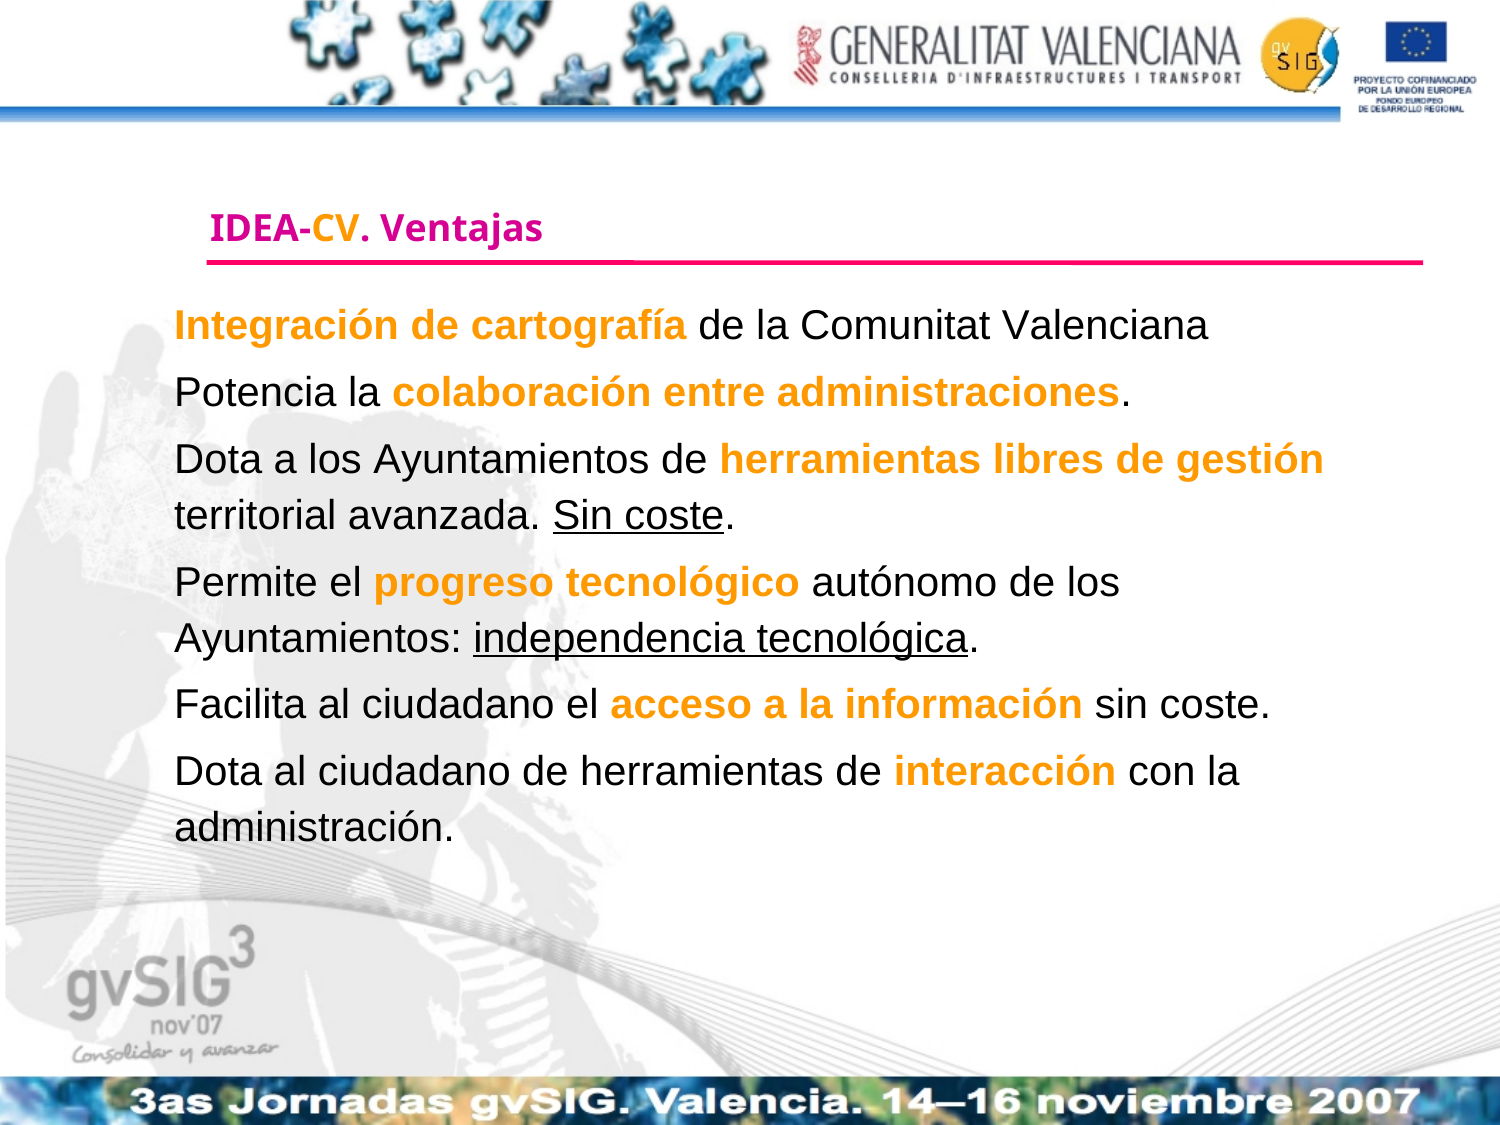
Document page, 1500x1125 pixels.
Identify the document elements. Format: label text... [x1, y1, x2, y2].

picture [0, 0, 1500, 1125]
text_box Integración de cartografía de la Comunitat Valenciana Potencia la colaboración entre administraciones. Dota a los Ayuntamientos de herramientas libres de gestión territorial avanzada. Sin coste. Permite el progreso tecnológico autónomo de los Ayuntamientos: independencia tecnológica. Facilita al ciudadano el acceso a la información sin coste. Dota al ciudadano de herramientas de interacción con la administración. [159, 297, 1424, 859]
text_box IDEA-CV. Ventajas [195, 187, 559, 261]
